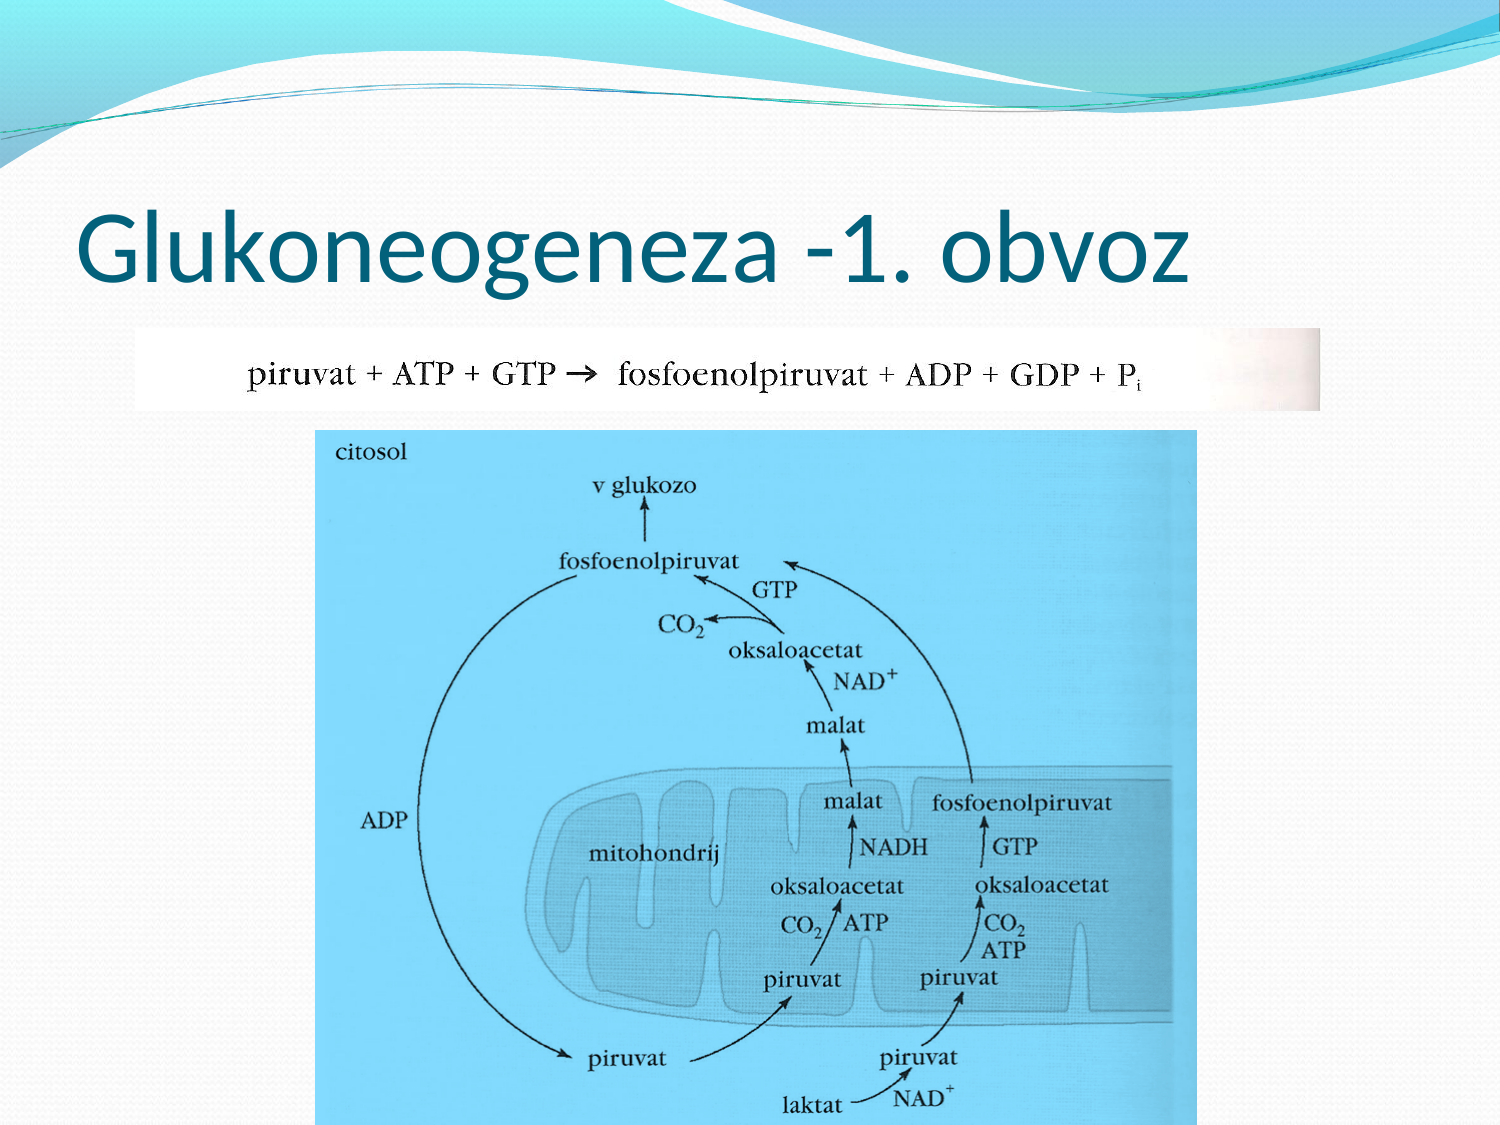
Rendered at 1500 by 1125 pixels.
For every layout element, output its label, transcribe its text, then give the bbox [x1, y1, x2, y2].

title Glukoneogeneza -1. obvoz [75, 115, 1426, 304]
picture [0, 0, 1500, 1125]
text_box [315, 430, 1197, 1125]
